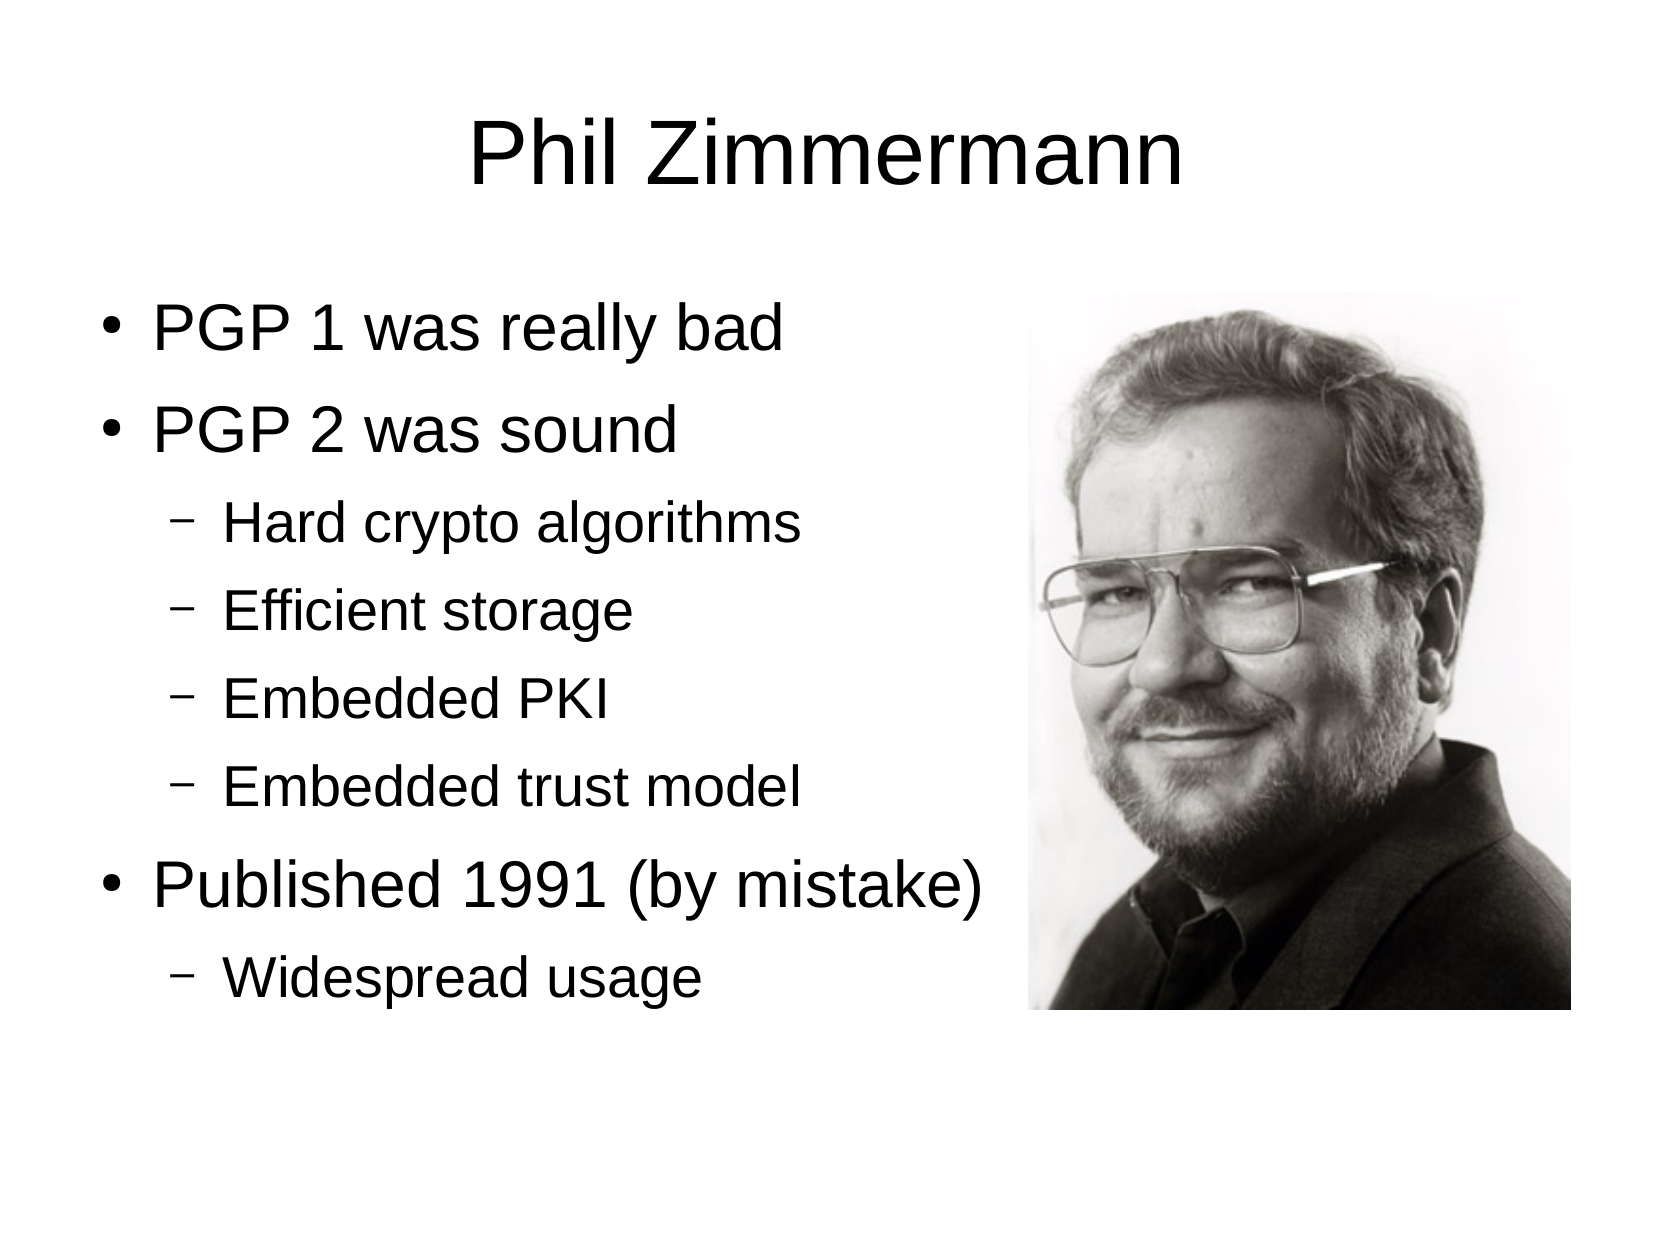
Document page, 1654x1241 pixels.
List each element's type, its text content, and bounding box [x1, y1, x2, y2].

picture [1028, 292, 1571, 1010]
title Phil Zimmermann [82, 49, 1571, 257]
list PGP 1 was really bad PGP 2 was sound Hard crypto algorithms Efficient storage Embedded PKI Embedded trust model Published 1991 (by mistake) Widespread usage [82, 290, 1004, 1010]
